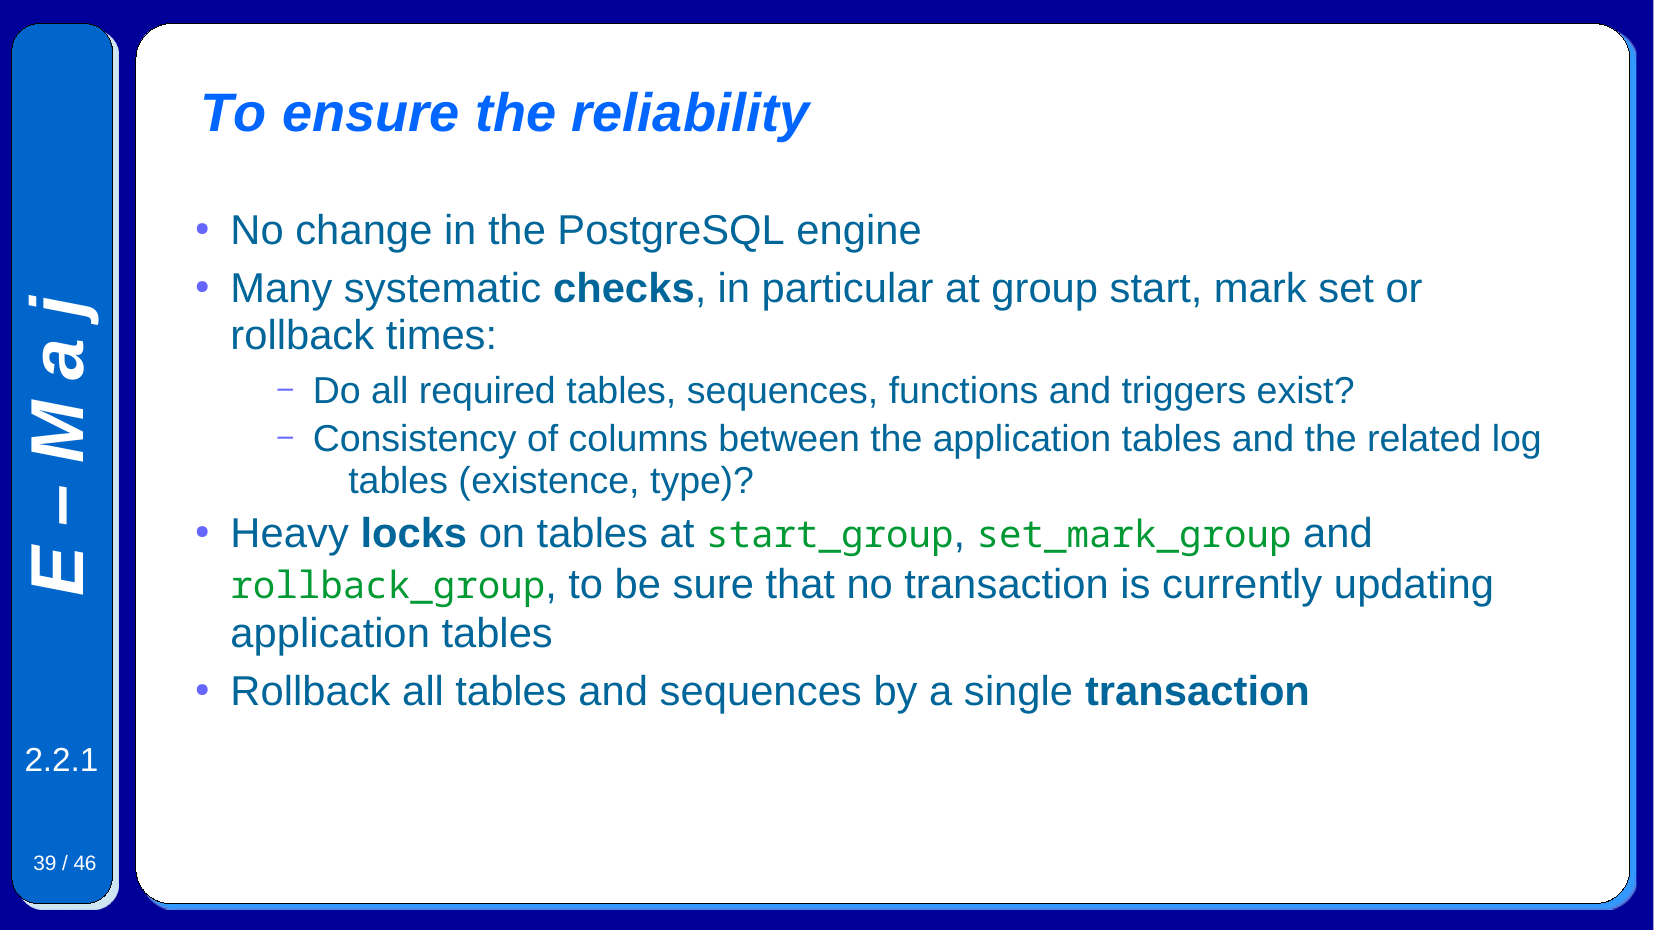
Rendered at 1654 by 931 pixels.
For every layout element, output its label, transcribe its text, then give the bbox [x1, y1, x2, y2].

title To ensure the reliability [200, 34, 1575, 191]
list No change in the PostgreSQL engine Many systematic checks, in particular at group start, mark set or rollback times: Do all required tables, sequences, functions and triggers exist? Consistency of columns between the application tables and the related log tables (existence, type)? Heavy locks on tables at start_group, set_mark_group and rollback_group, to be sure that no transaction is currently updating application tables Rollback all tables and sequences by a single transaction [177, 206, 1587, 827]
